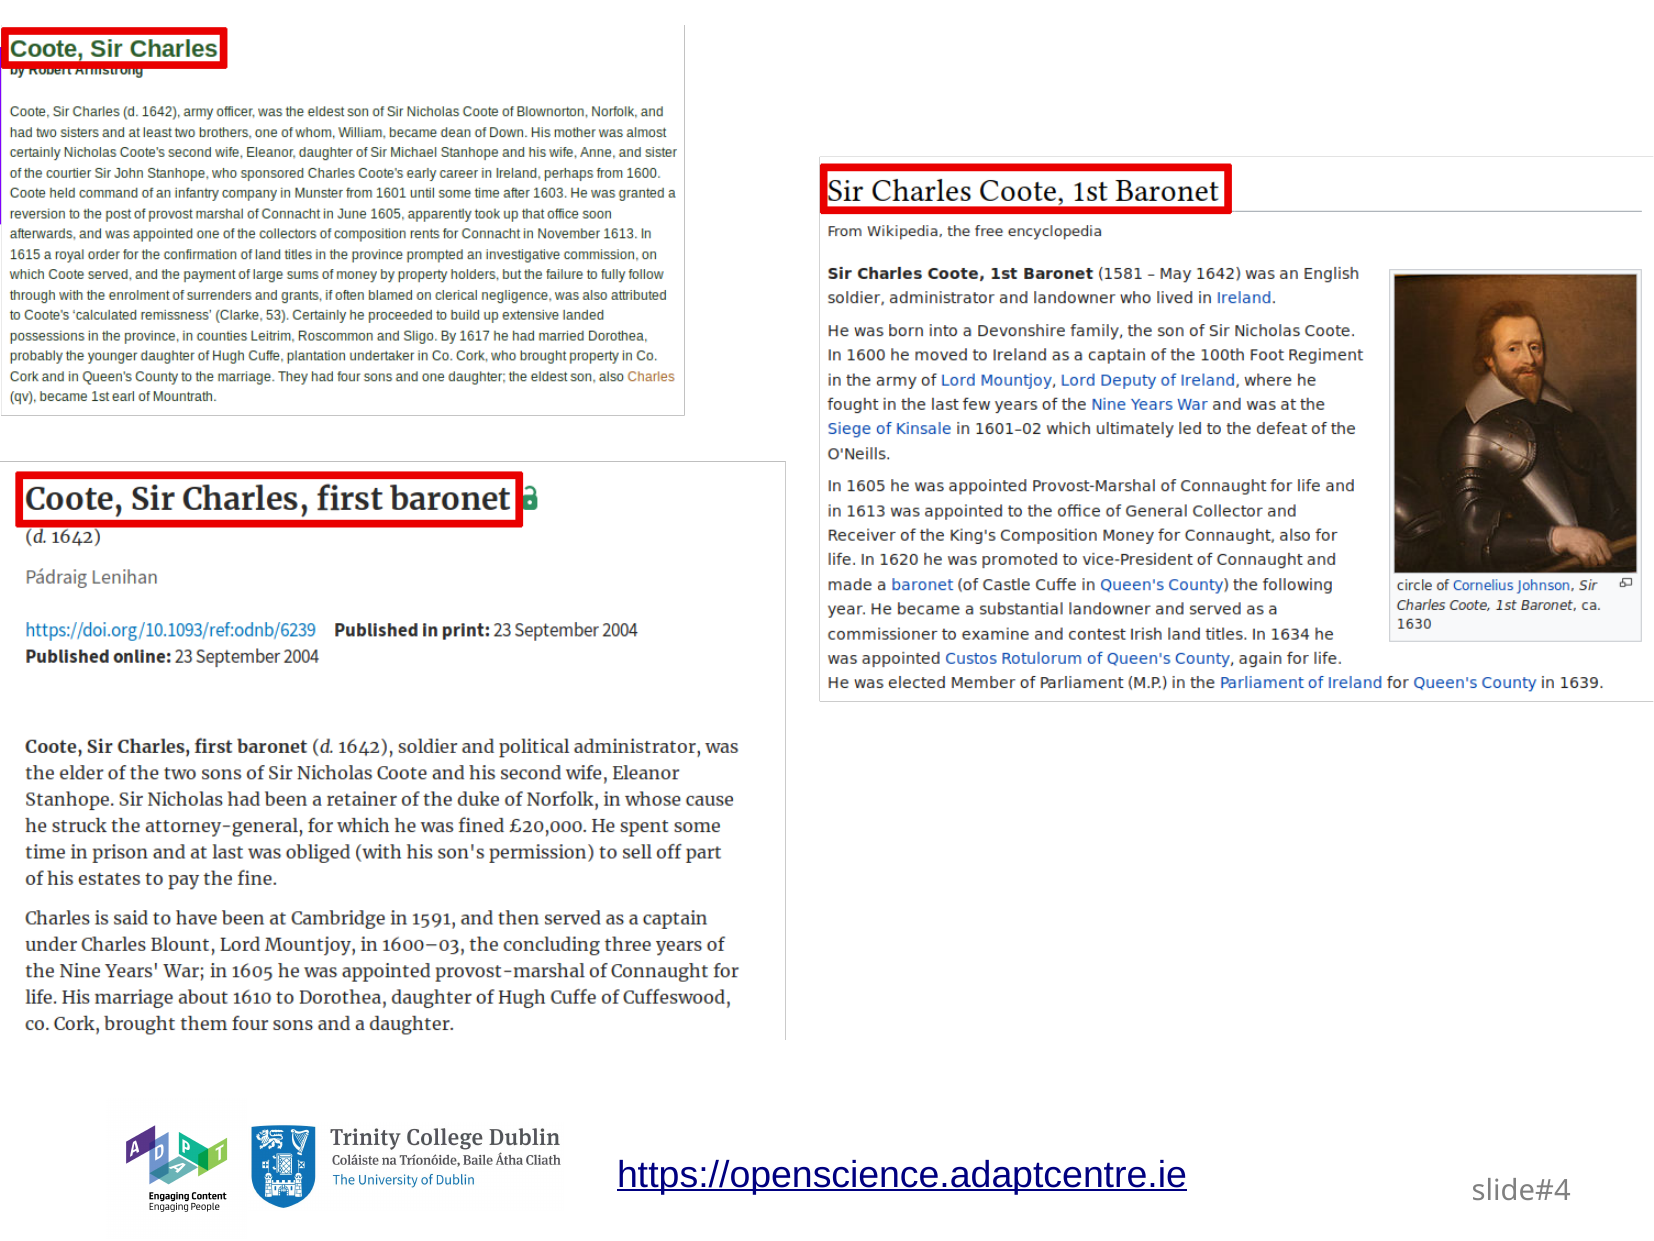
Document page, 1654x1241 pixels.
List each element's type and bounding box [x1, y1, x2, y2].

picture [0, 25, 1654, 1040]
picture [106, 1098, 247, 1239]
picture [248, 1122, 564, 1211]
